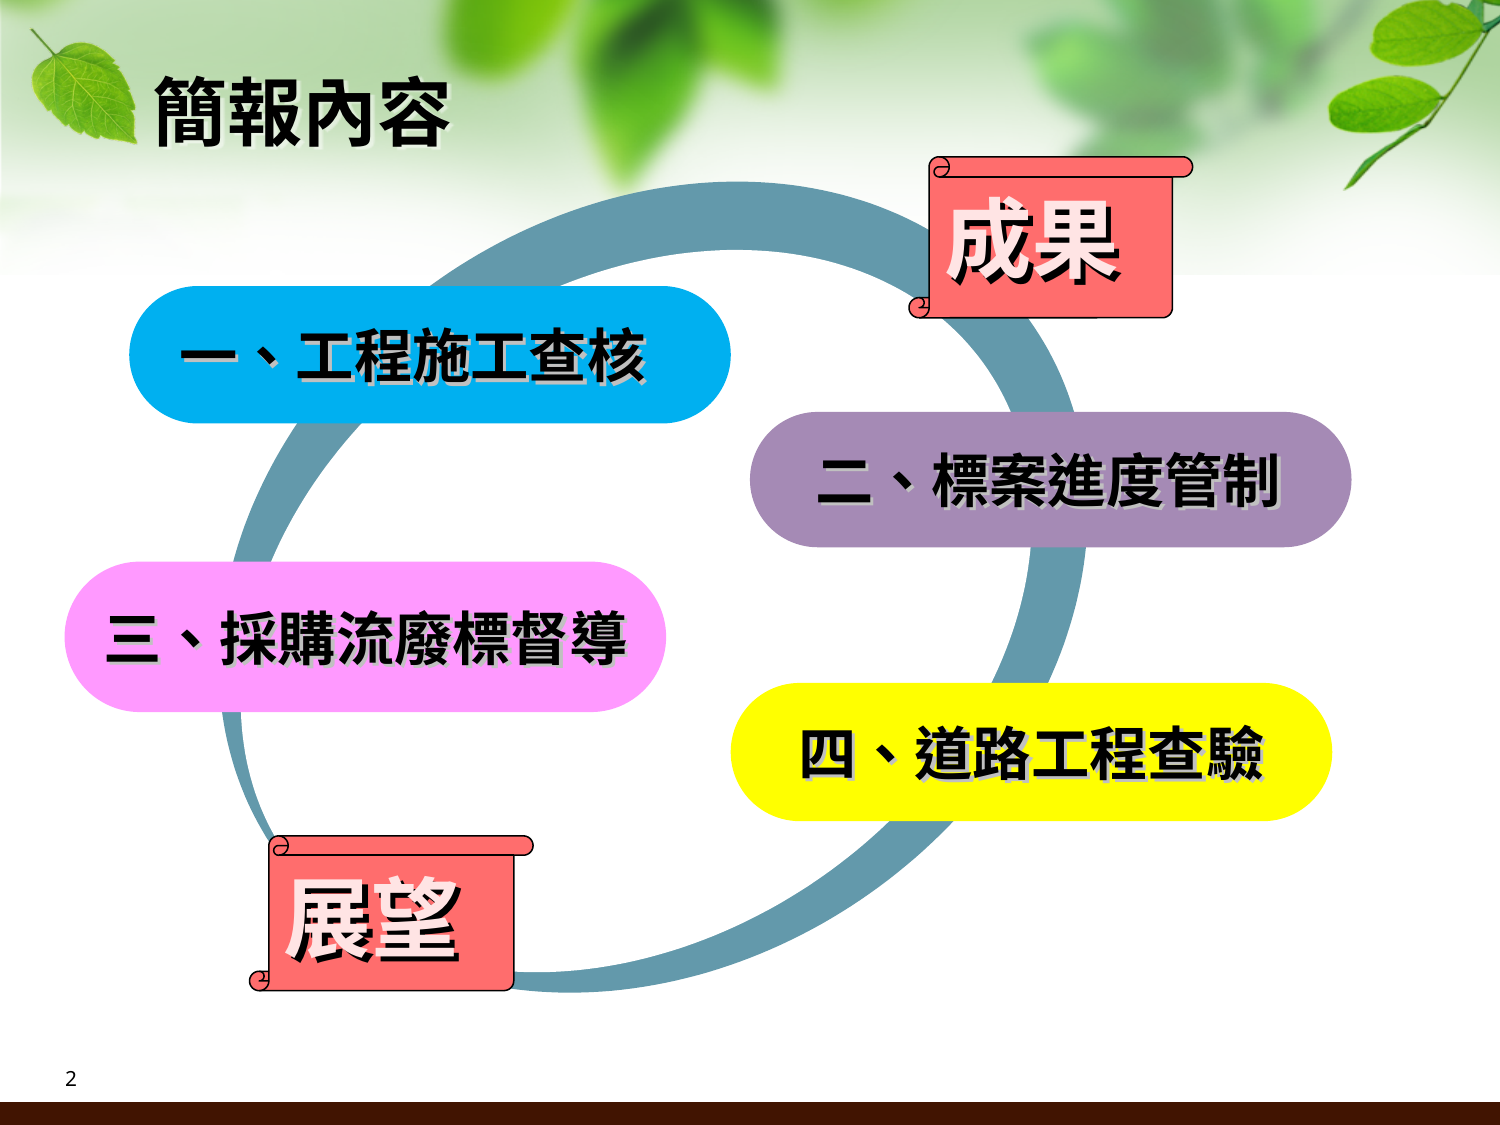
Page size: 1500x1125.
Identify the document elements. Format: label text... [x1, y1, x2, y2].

text_box [129, 181, 1352, 993]
title 簡報內容 [137, 57, 1325, 150]
text_box 一、工程施工查核 [164, 312, 666, 397]
text_box 三、採購流廢標督導 [64, 561, 667, 713]
text_box 成果 [909, 156, 1193, 318]
text_box 四、道路工程查驗 [730, 682, 1333, 822]
text_box 展望 [249, 835, 534, 991]
text_box 2 [50, 1057, 138, 1098]
text_box 二、標案進度管制 [800, 437, 1302, 522]
